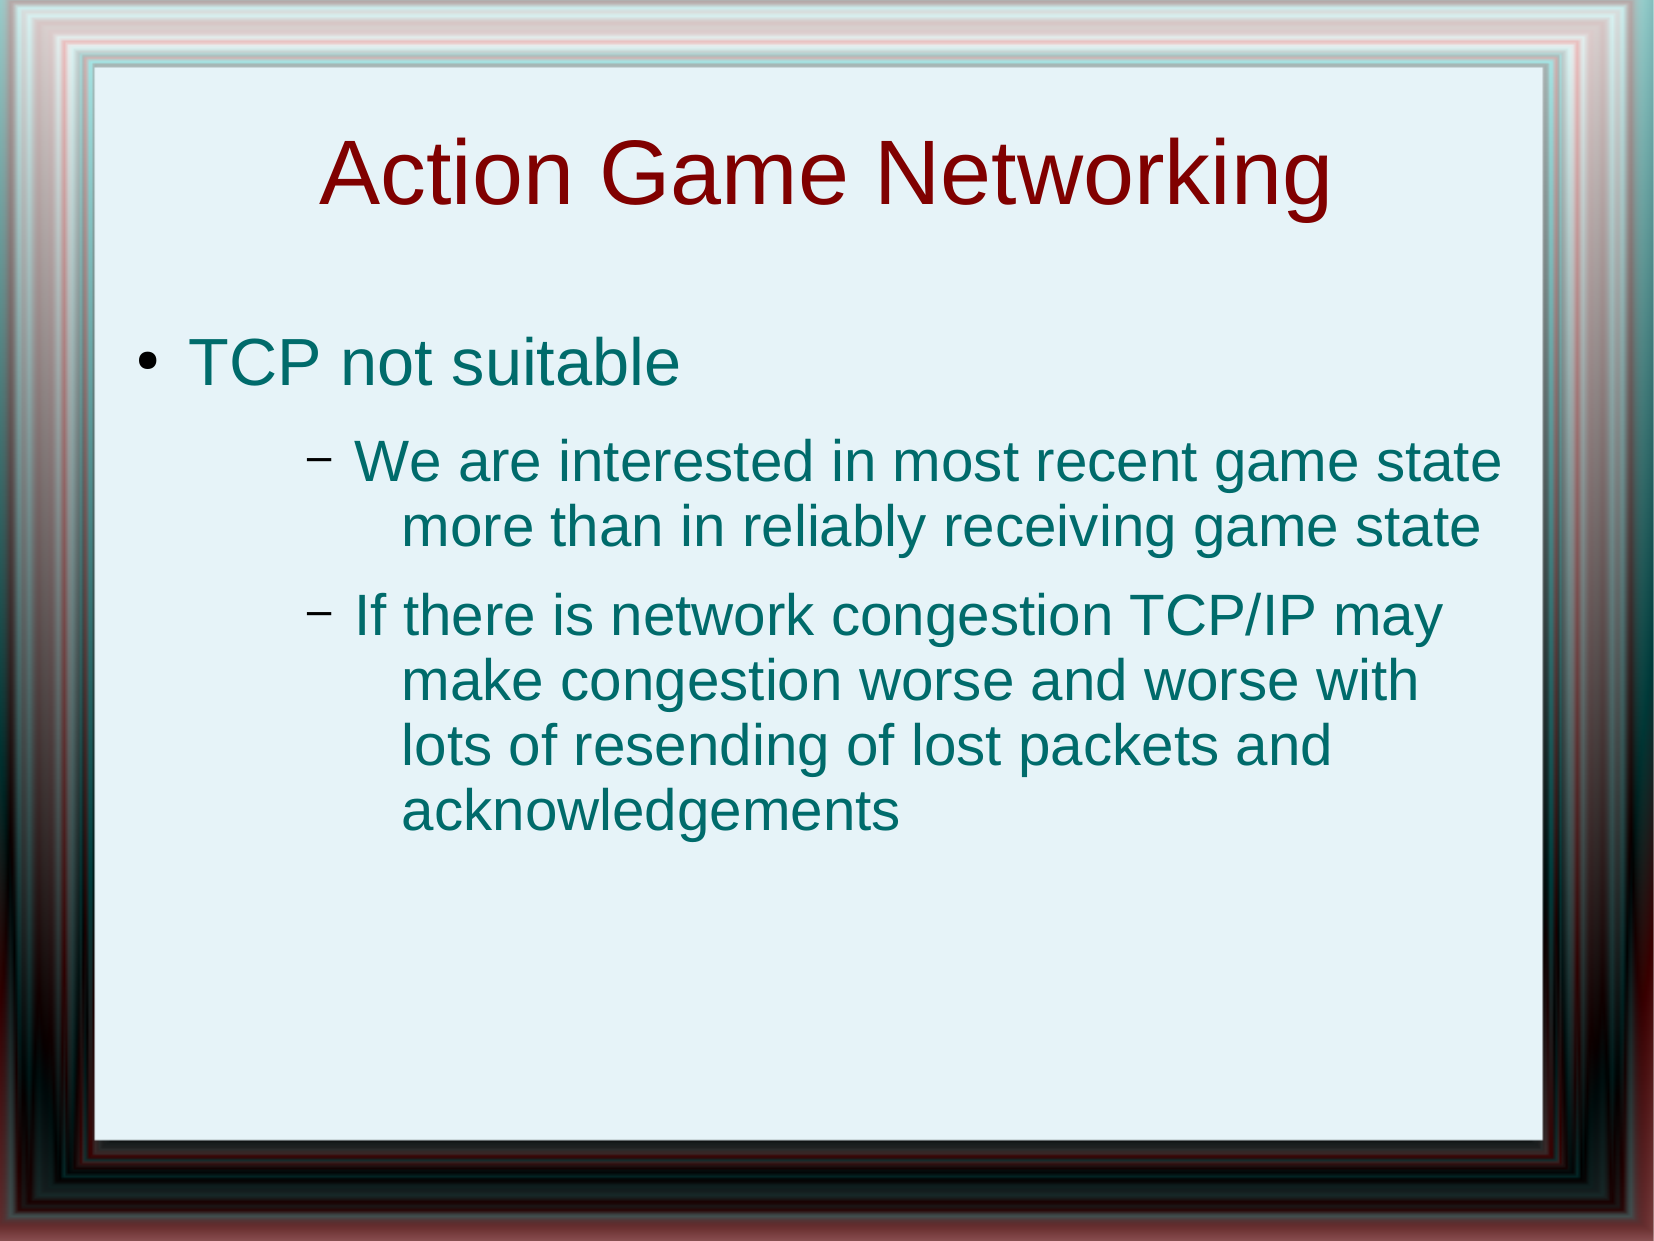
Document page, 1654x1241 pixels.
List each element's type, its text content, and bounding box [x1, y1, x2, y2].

title Action Game Networking [118, 88, 1536, 257]
picture [0, 0, 1654, 1241]
list TCP not suitable We are interested in most recent game state more than in reliably receiving game state If there is network congestion TCP/IP may make congestion worse and worse with lots of resending of lost packets and acknowledgements [118, 324, 1506, 1129]
